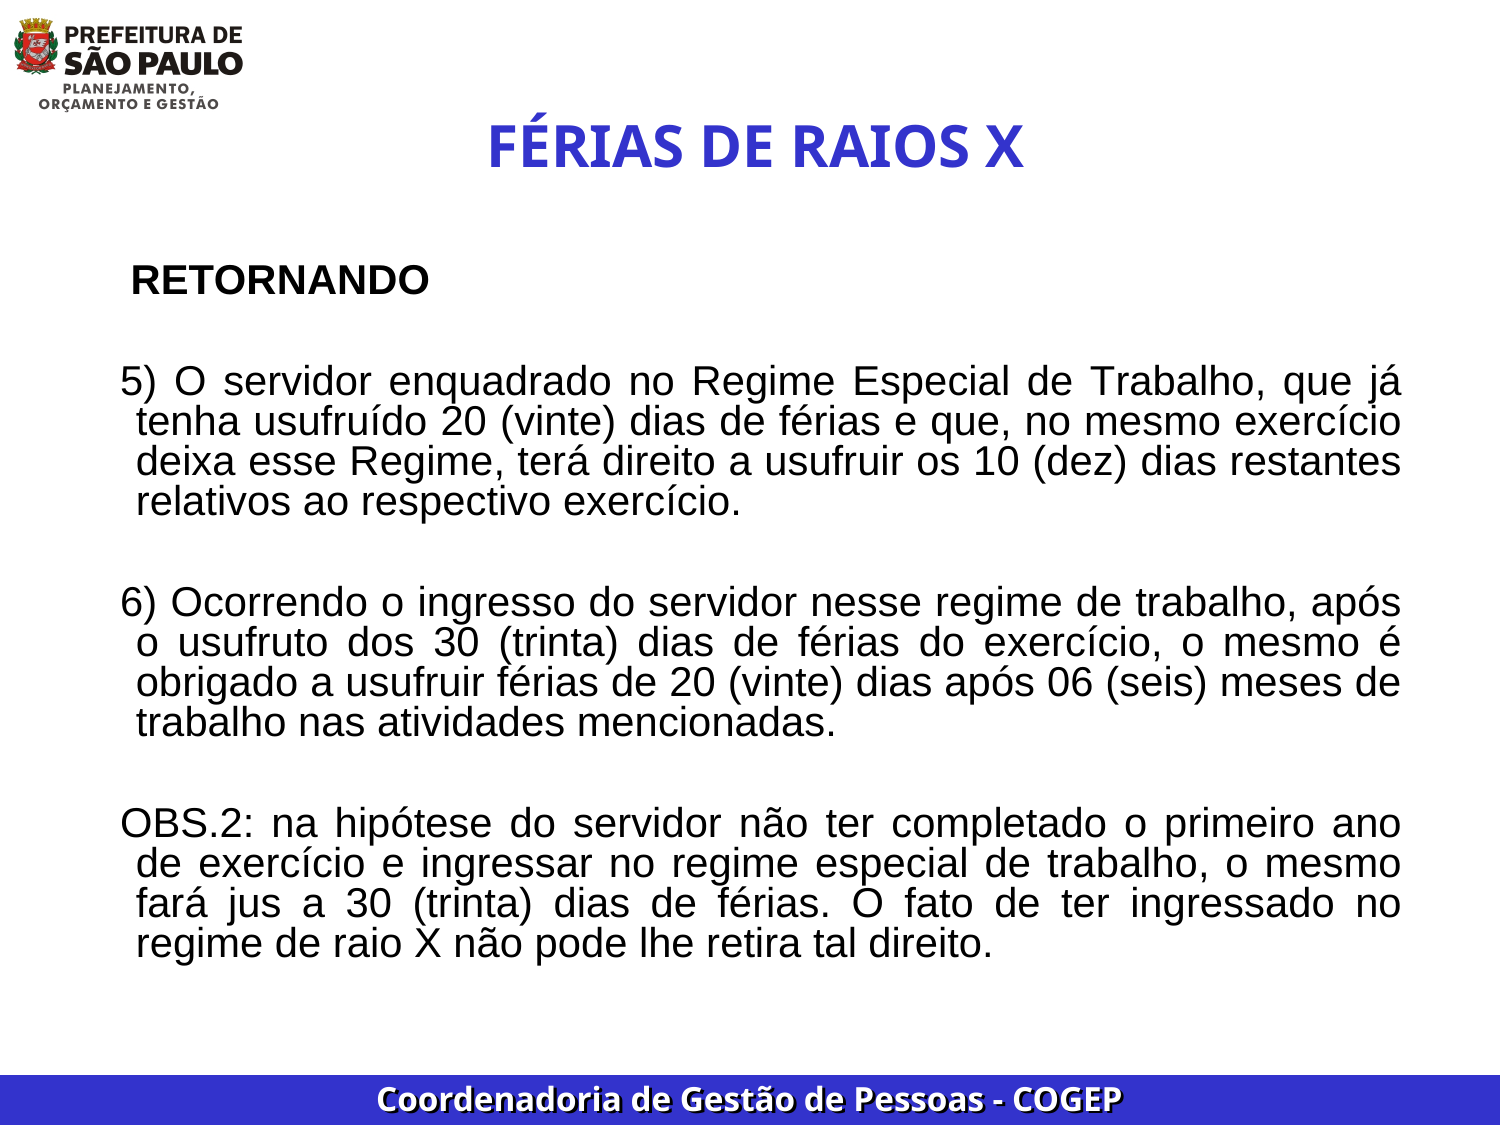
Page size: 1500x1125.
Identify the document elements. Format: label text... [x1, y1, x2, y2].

subtitle RETORNANDO 5) O servidor enquadrado no Regime Especial de Trabalho, que já tenha usufruído 20 (vinte) dias de férias e que, no mesmo exercício deixa esse Regime, terá direito a usufruir os 10 (dez) dias restantes relativos ao respectivo exercício. 6) Ocorrendo o ingresso do servidor nesse regime de trabalho, após o usufruto dos 30 (trinta) dias de férias do exercício, o mesmo é obrigado a usufruir férias de 20 (vinte) dias após 06 (seis) meses de trabalho nas atividades mencionadas. OBS.2: na hipótese do servidor não ter completado o primeiro ano de exercício e ingressar no regime especial de trabalho, o mesmo fará jus a 30 (trinta) dias de férias. O fato de ter ingressado no regime de raio X não pode lhe retira tal direito. [29, 255, 1436, 972]
title FÉRIAS DE RAIOS X [100, 101, 1412, 187]
